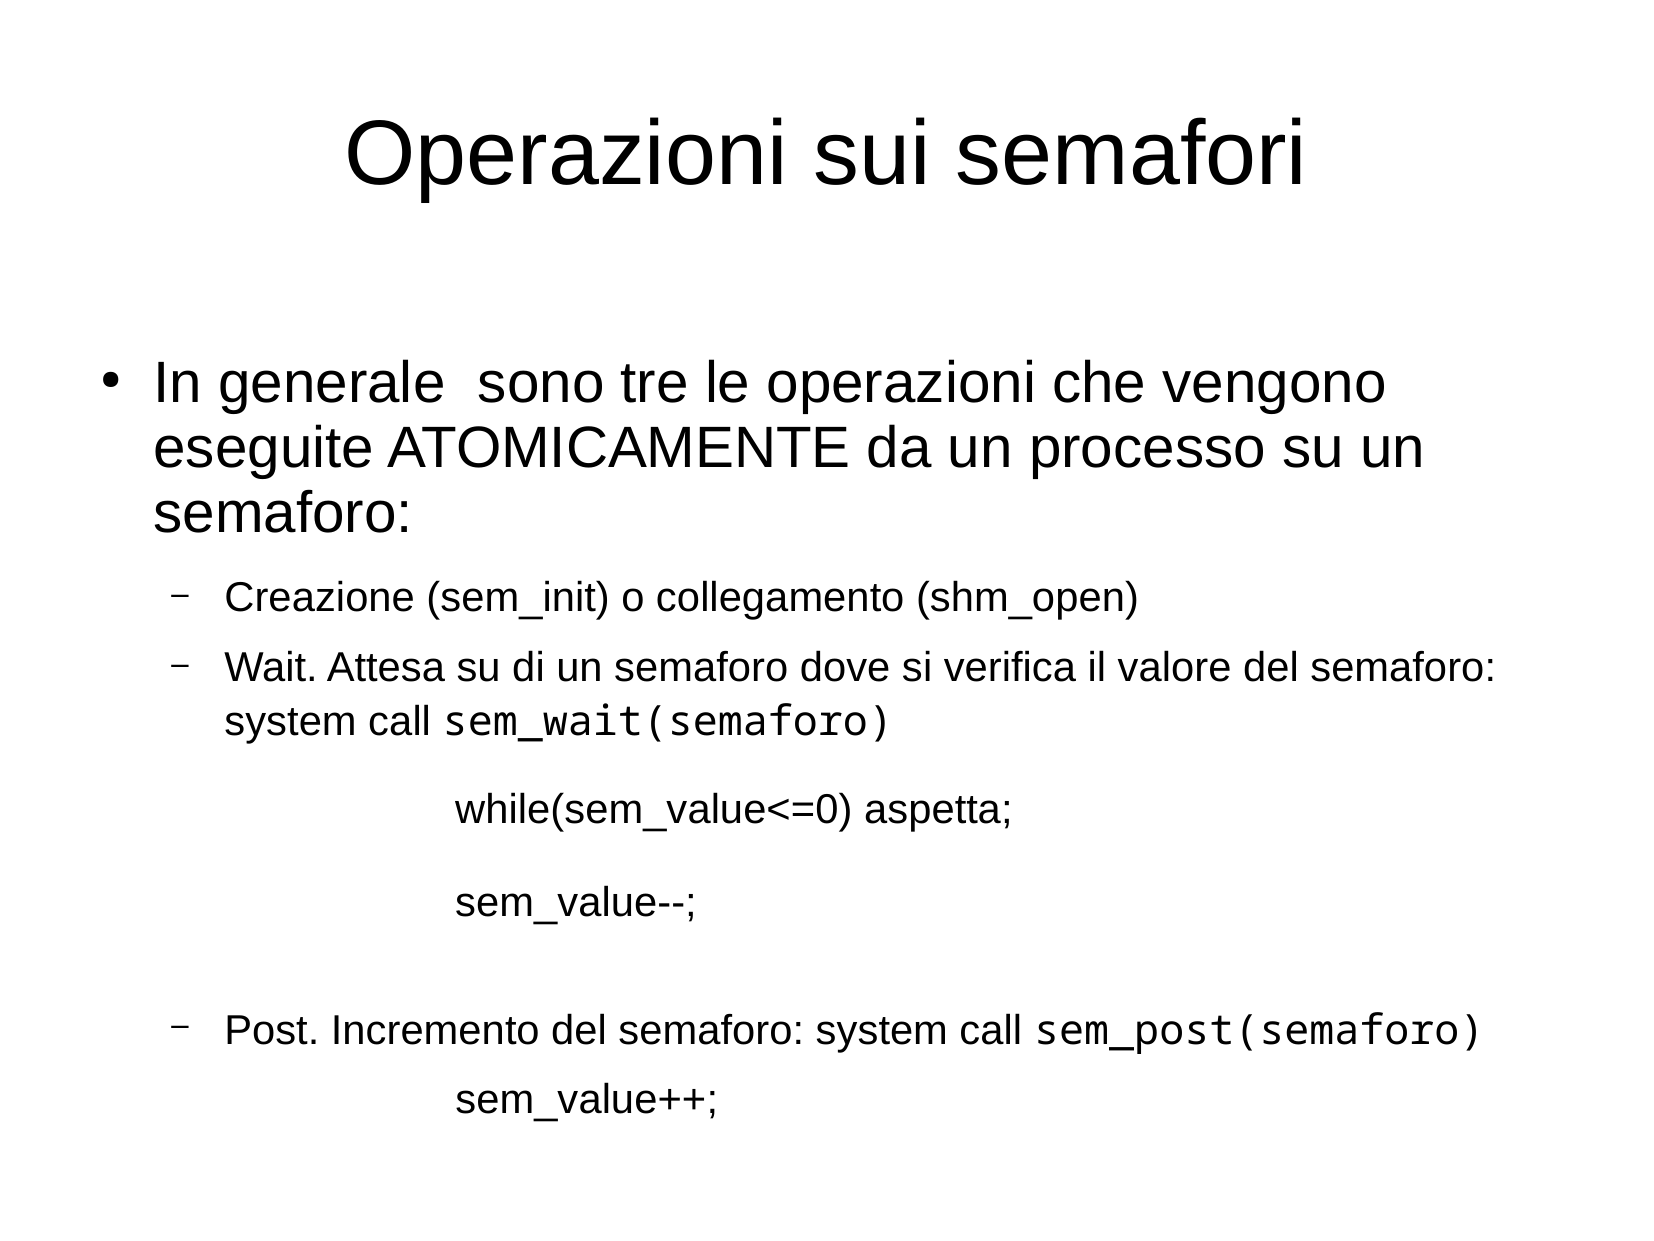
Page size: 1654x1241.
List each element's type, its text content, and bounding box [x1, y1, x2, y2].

text_box sem_value++; [440, 1068, 1136, 1131]
title Operazioni sui semafori [82, 49, 1571, 257]
text_box while(sem_value<=0) aspetta; sem_value--; [440, 778, 1136, 935]
list In generale sono tre le operazioni che vengono eseguite ATOMICAMENTE da un processo su un semaforo: Creazione (sem_init) o collegamento (shm_open) Wait. Attesa su di un semaforo dove si verifica il valore del semaforo: system call sem_wait(semaforo) Post. Incremento del semaforo: system call sem_post(semaforo) [82, 349, 1571, 1069]
